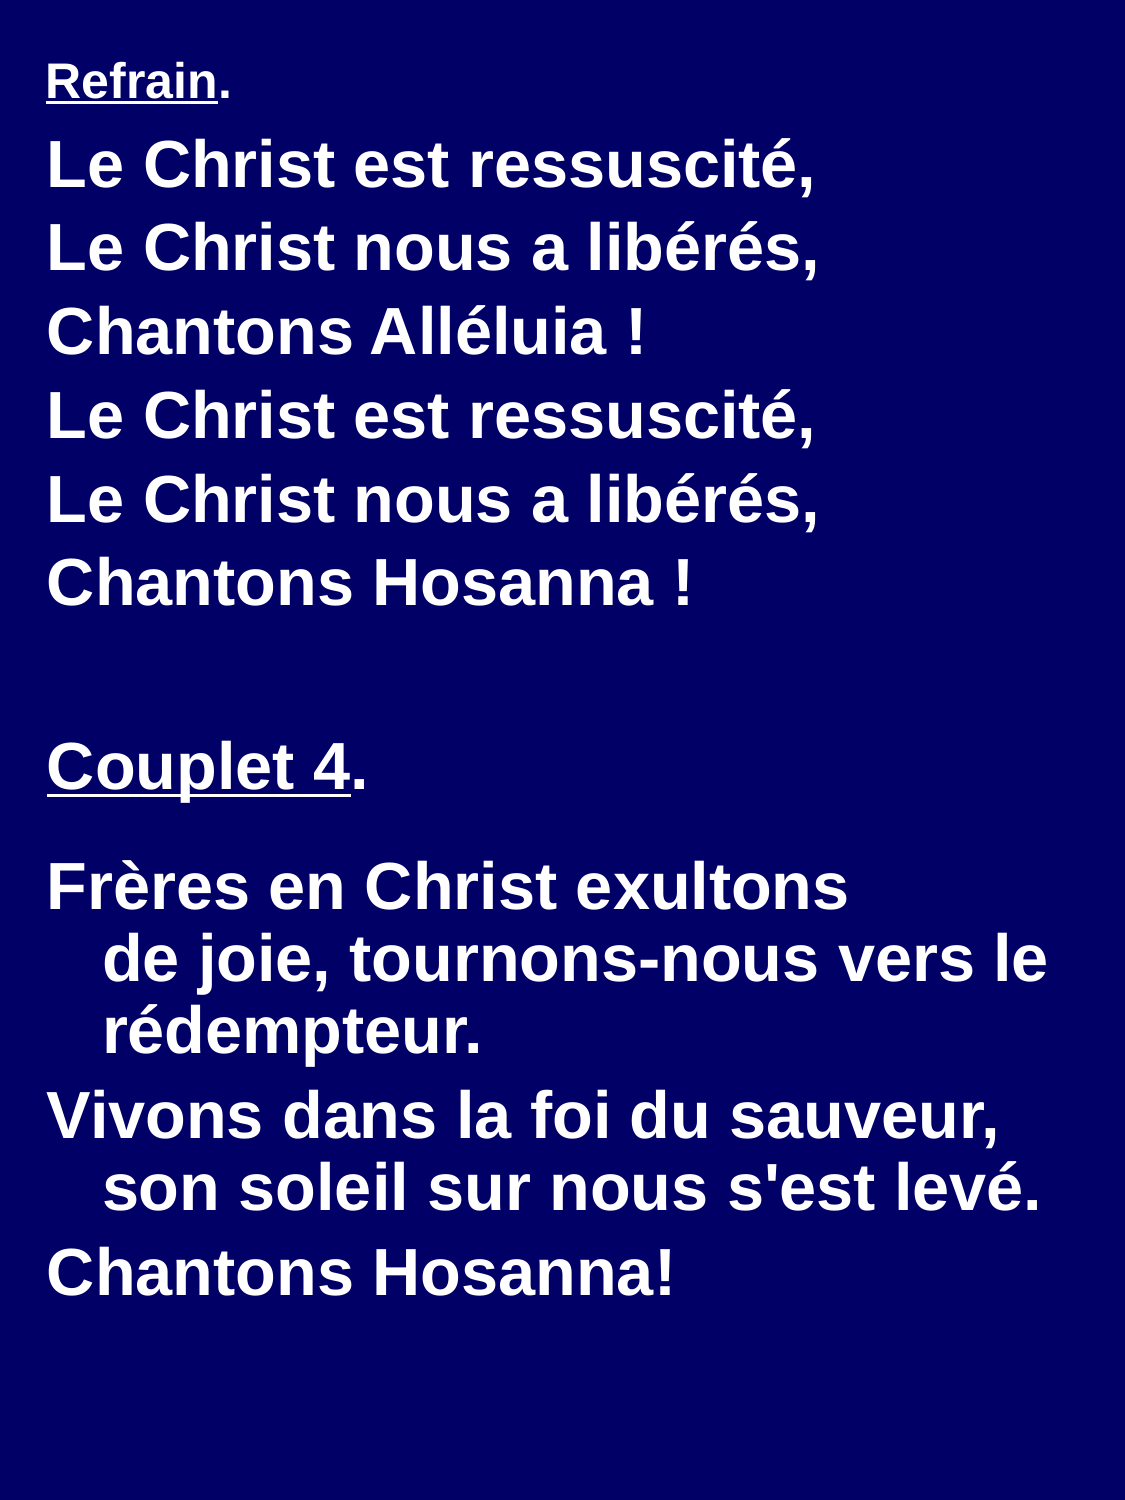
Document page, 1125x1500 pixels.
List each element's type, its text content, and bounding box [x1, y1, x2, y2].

text_box Refrain. Le Christ est ressuscité, Le Christ nous a libérés, Chantons Alléluia ! Le Christ est ressuscité, Le Christ nous a libérés, Chantons Hosanna ! Couplet 4. Frères en Christ exultons de joie, tournons-nous vers le rédempteur. Vivons dans la foi du sauveur, son soleil sur nous s'est levé. Chantons Hosanna! [31, 47, 1102, 1371]
